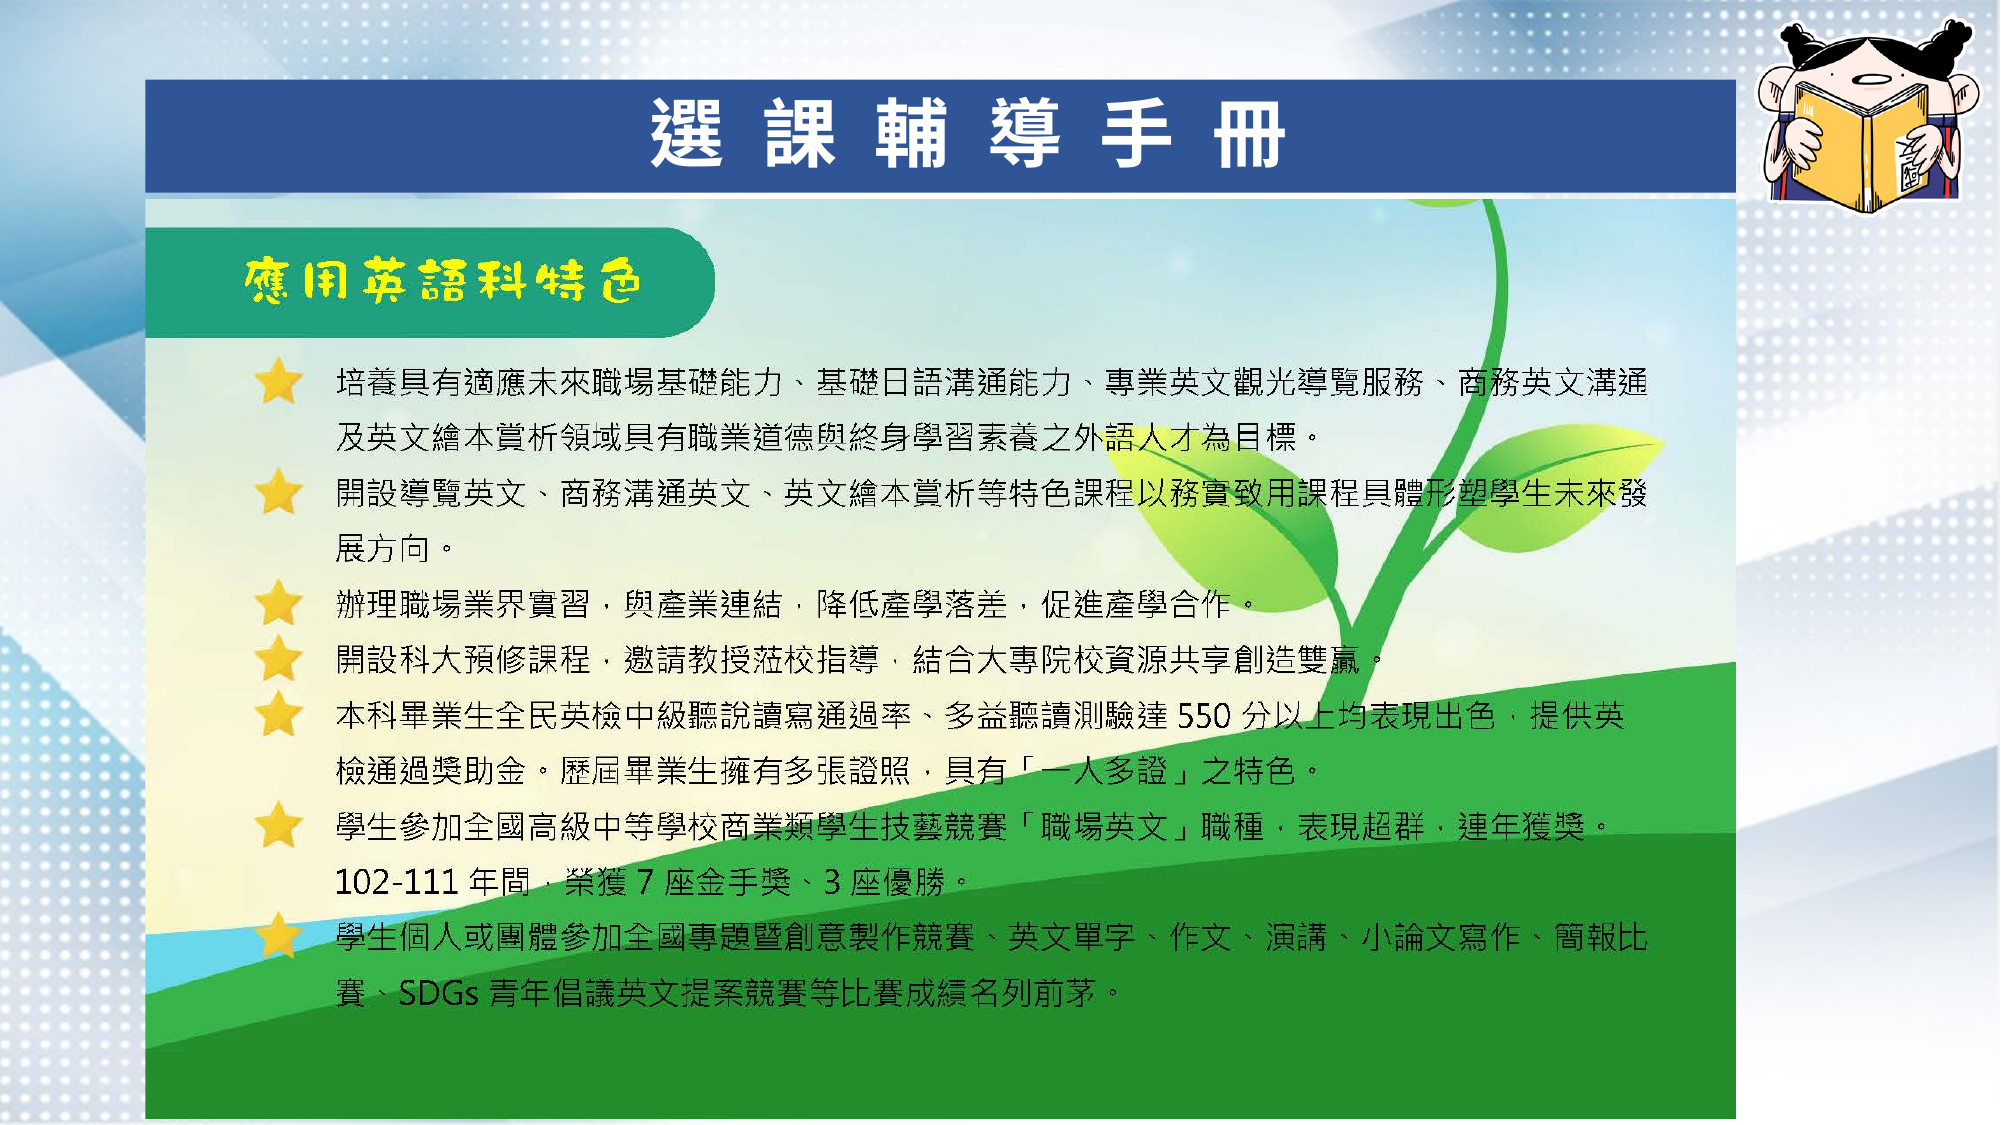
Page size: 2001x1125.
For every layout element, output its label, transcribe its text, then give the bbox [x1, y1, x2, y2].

text_box 選 課 輔 導 手 冊 [145, 79, 1736, 193]
picture [0, 0, 2000, 1125]
